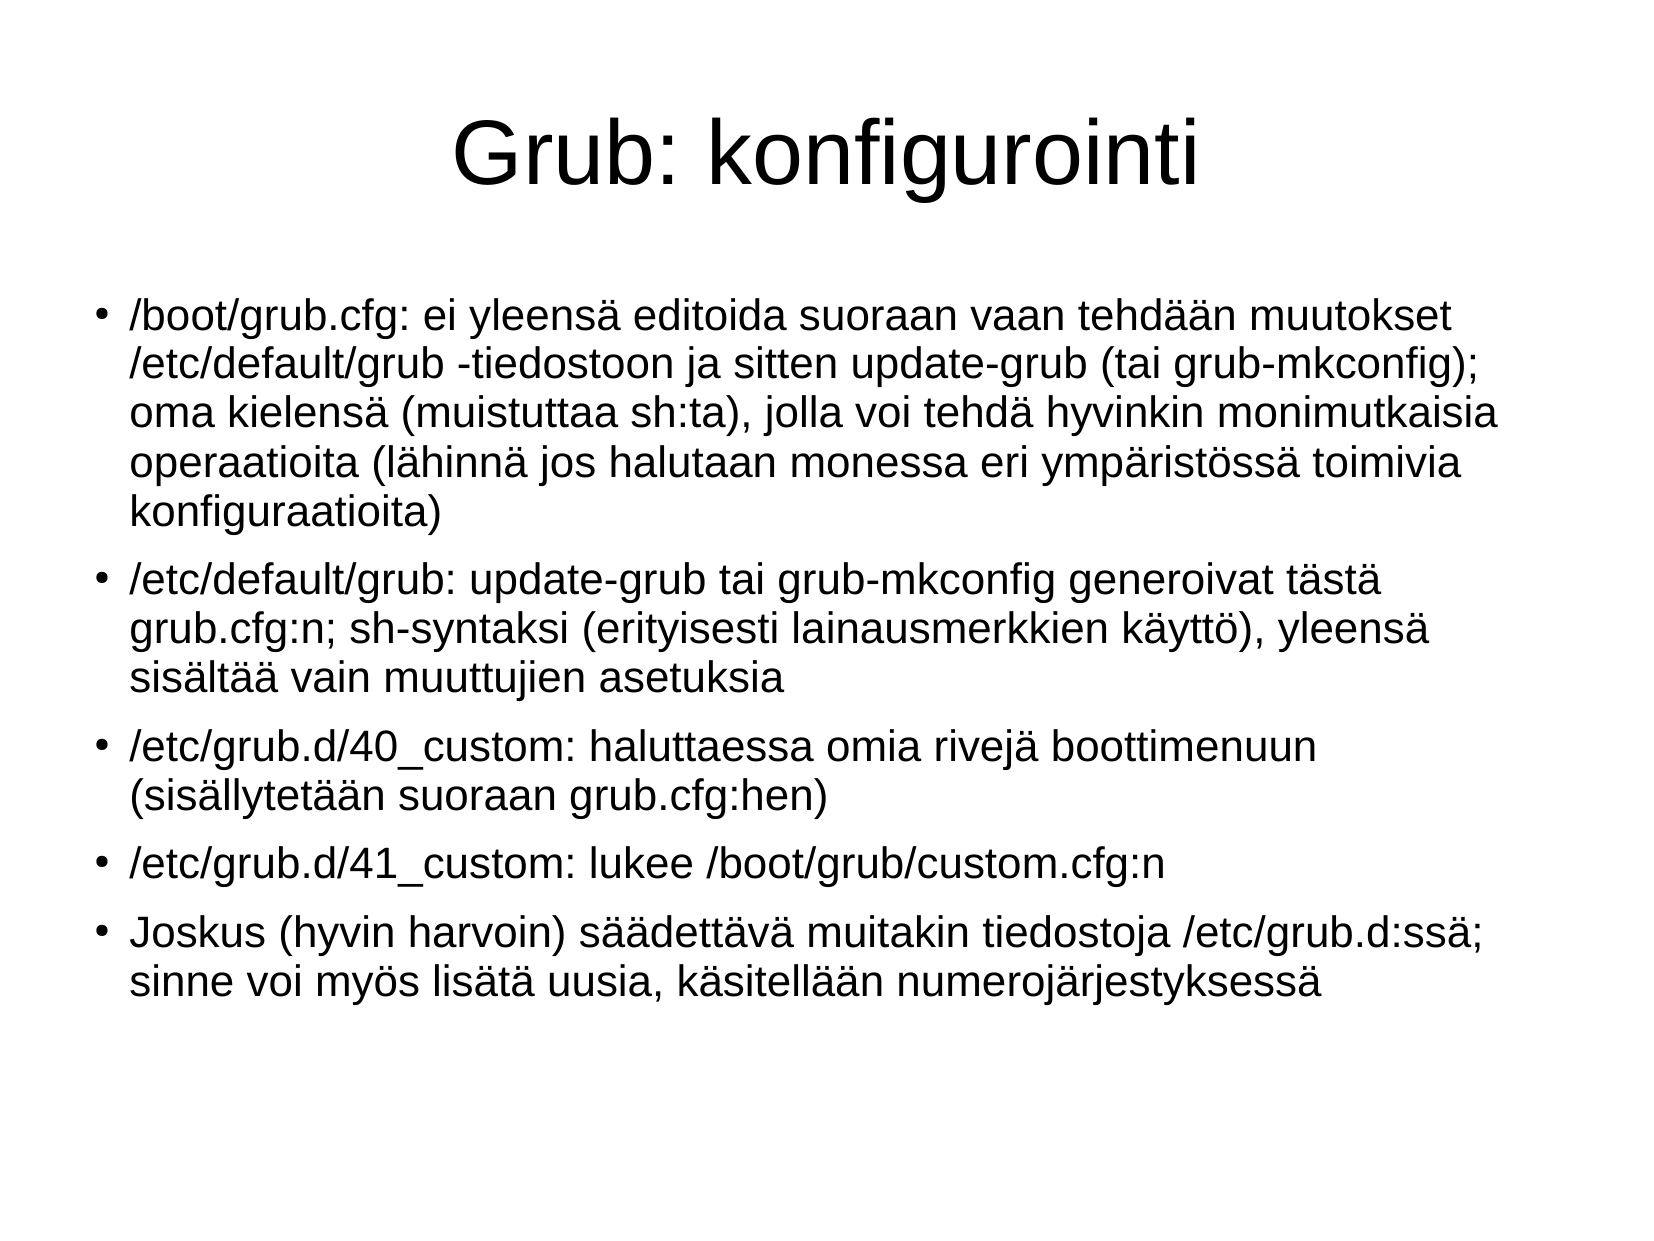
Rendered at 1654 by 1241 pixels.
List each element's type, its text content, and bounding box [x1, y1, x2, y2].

list /boot/grub.cfg: ei yleensä editoida suoraan vaan tehdään muutokset /etc/default/grub -tiedostoon ja sitten update-grub (tai grub-mkconfig); oma kielensä (muistuttaa sh:ta), jolla voi tehdä hyvinkin monimutkaisia operaatioita (lähinnä jos halutaan monessa eri ympäristössä toimivia konfiguraatioita) /etc/default/grub: update-grub tai grub-mkconfig generoivat tästä grub.cfg:n; sh-syntaksi (erityisesti lainausmerkkien käyttö), yleensä sisältää vain muuttujien asetuksia /etc/grub.d/40_custom: haluttaessa omia rivejä boottimenuun (sisällytetään suoraan grub.cfg:hen) /etc/grub.d/41_custom: lukee /boot/grub/custom.cfg:n Joskus (hyvin harvoin) säädettävä muitakin tiedostoja /etc/grub.d:ssä; sinne voi myös lisätä uusia, käsitellään numerojärjestyksessä [82, 290, 1571, 1010]
title Grub: konfigurointi [82, 49, 1571, 257]
